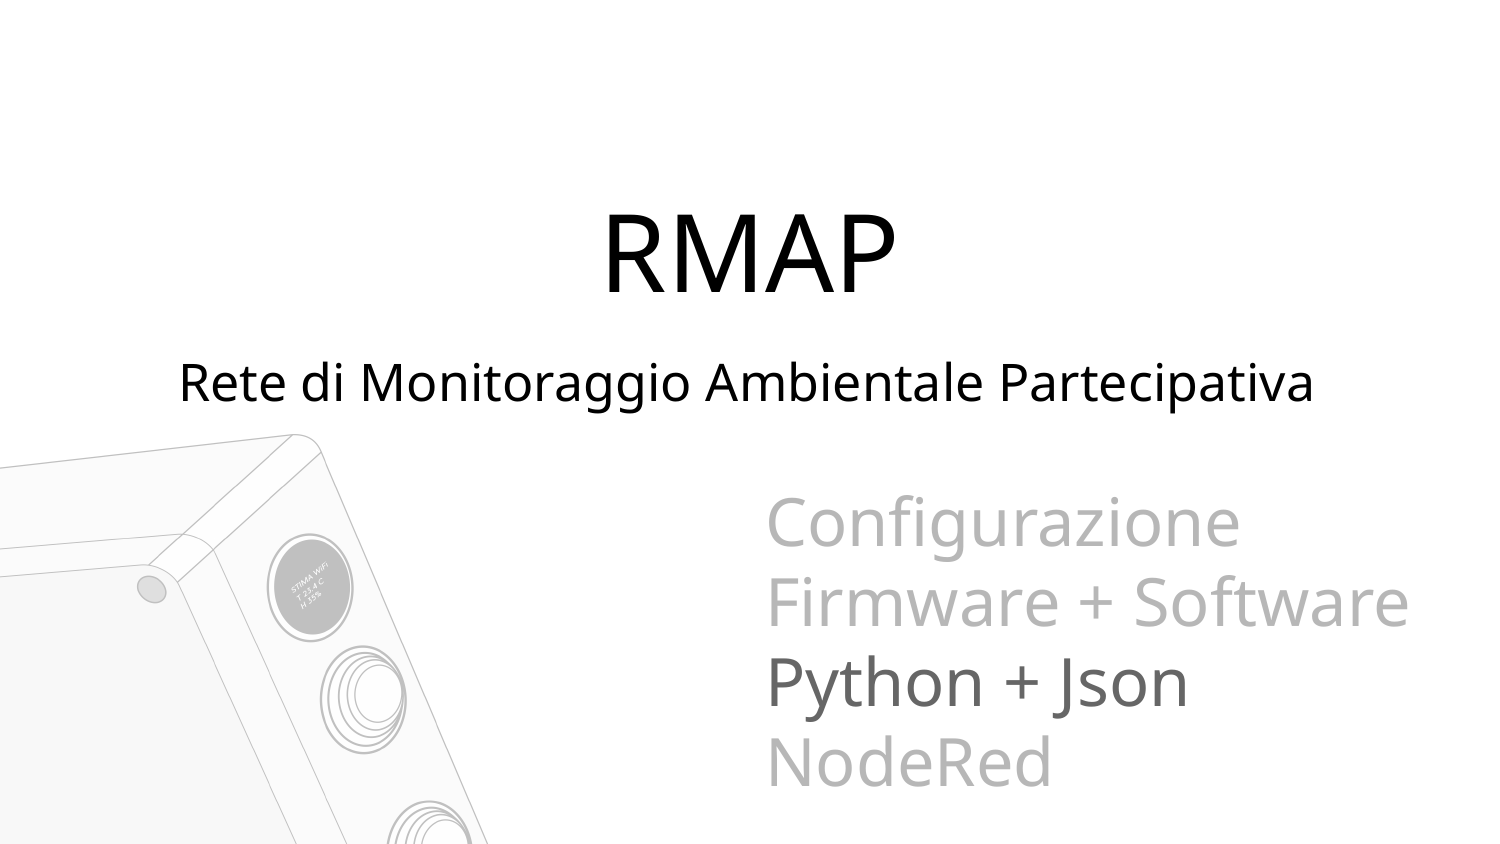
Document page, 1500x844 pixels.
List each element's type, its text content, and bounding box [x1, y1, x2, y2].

subtitle Rete di Monitoraggio Ambientale Partecipativa [49, 334, 1447, 465]
picture [0, 434, 492, 844]
text_box Configurazione Firmware + Software Python + Json NodeRed [749, 464, 1448, 815]
title RMAP [51, 122, 1449, 459]
